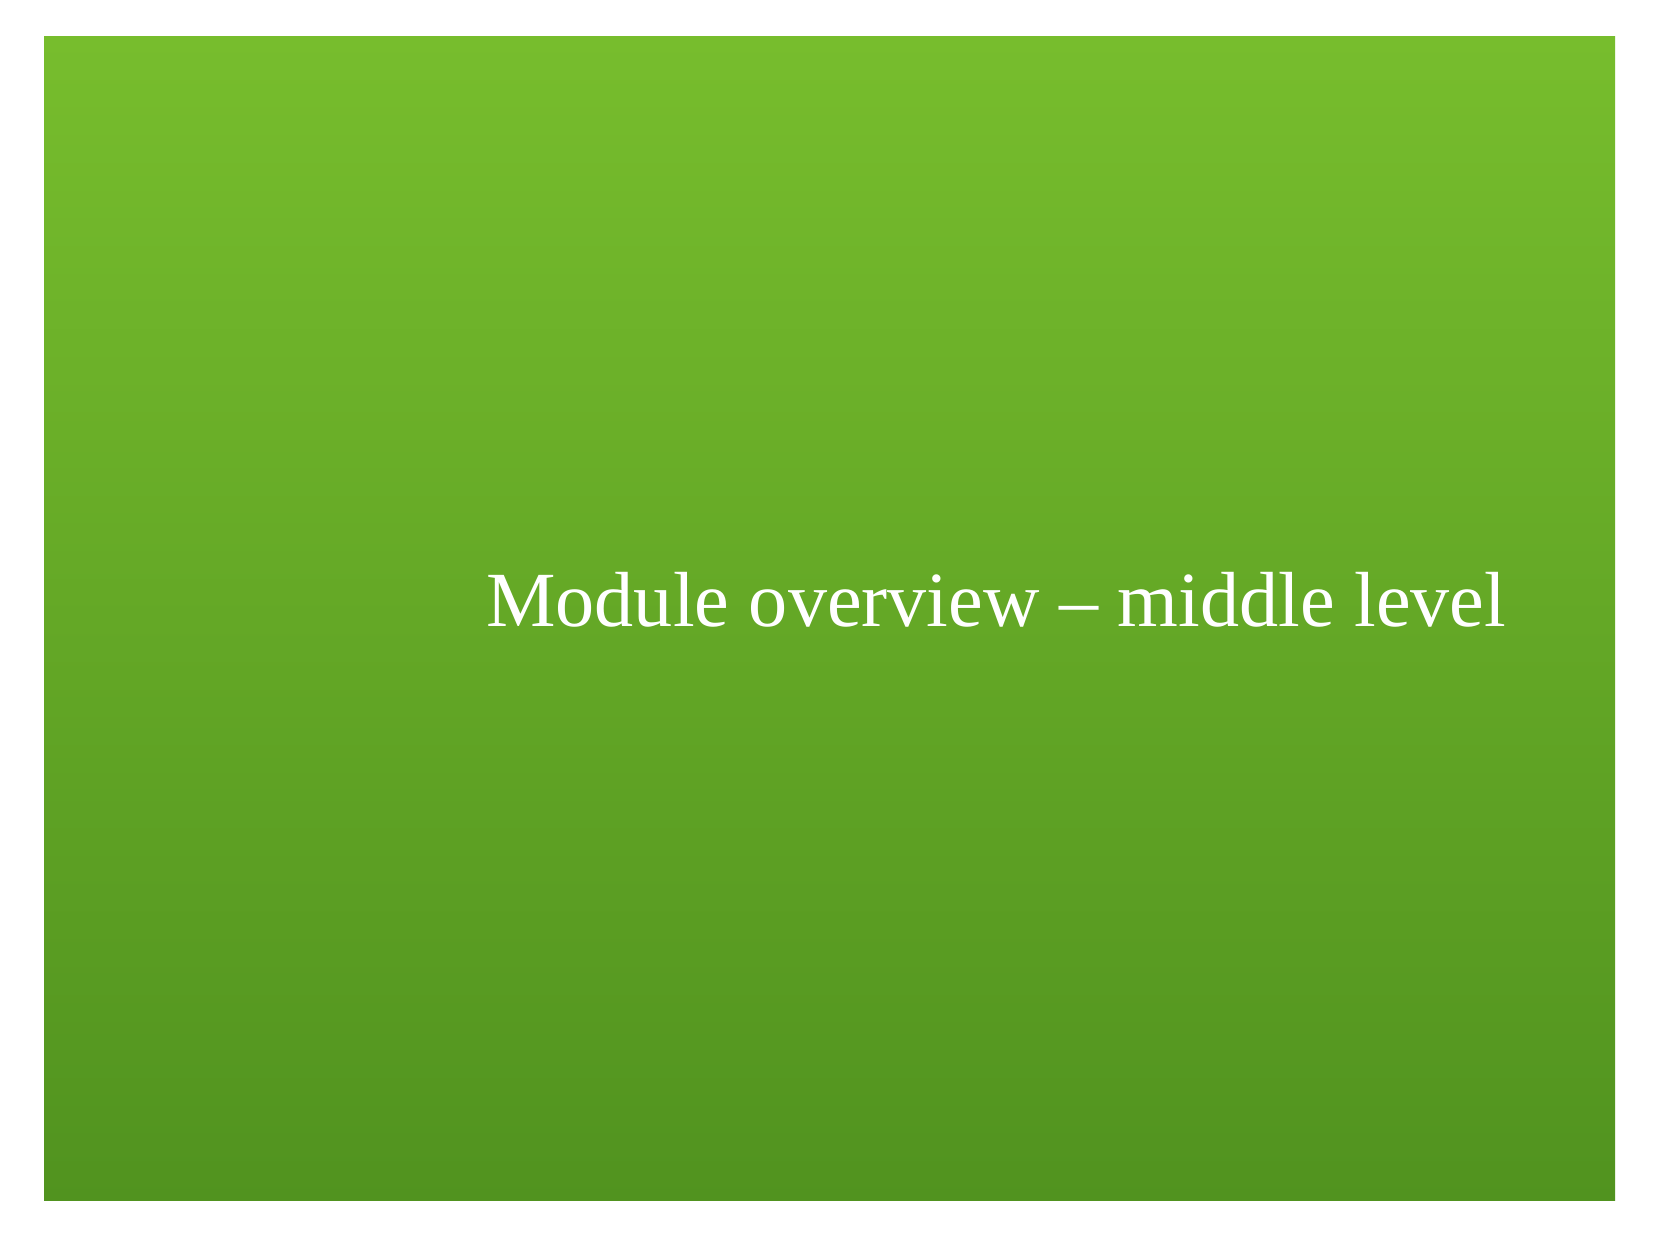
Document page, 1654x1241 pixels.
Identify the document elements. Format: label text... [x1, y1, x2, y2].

title Module overview – middle level [148, 496, 1509, 704]
